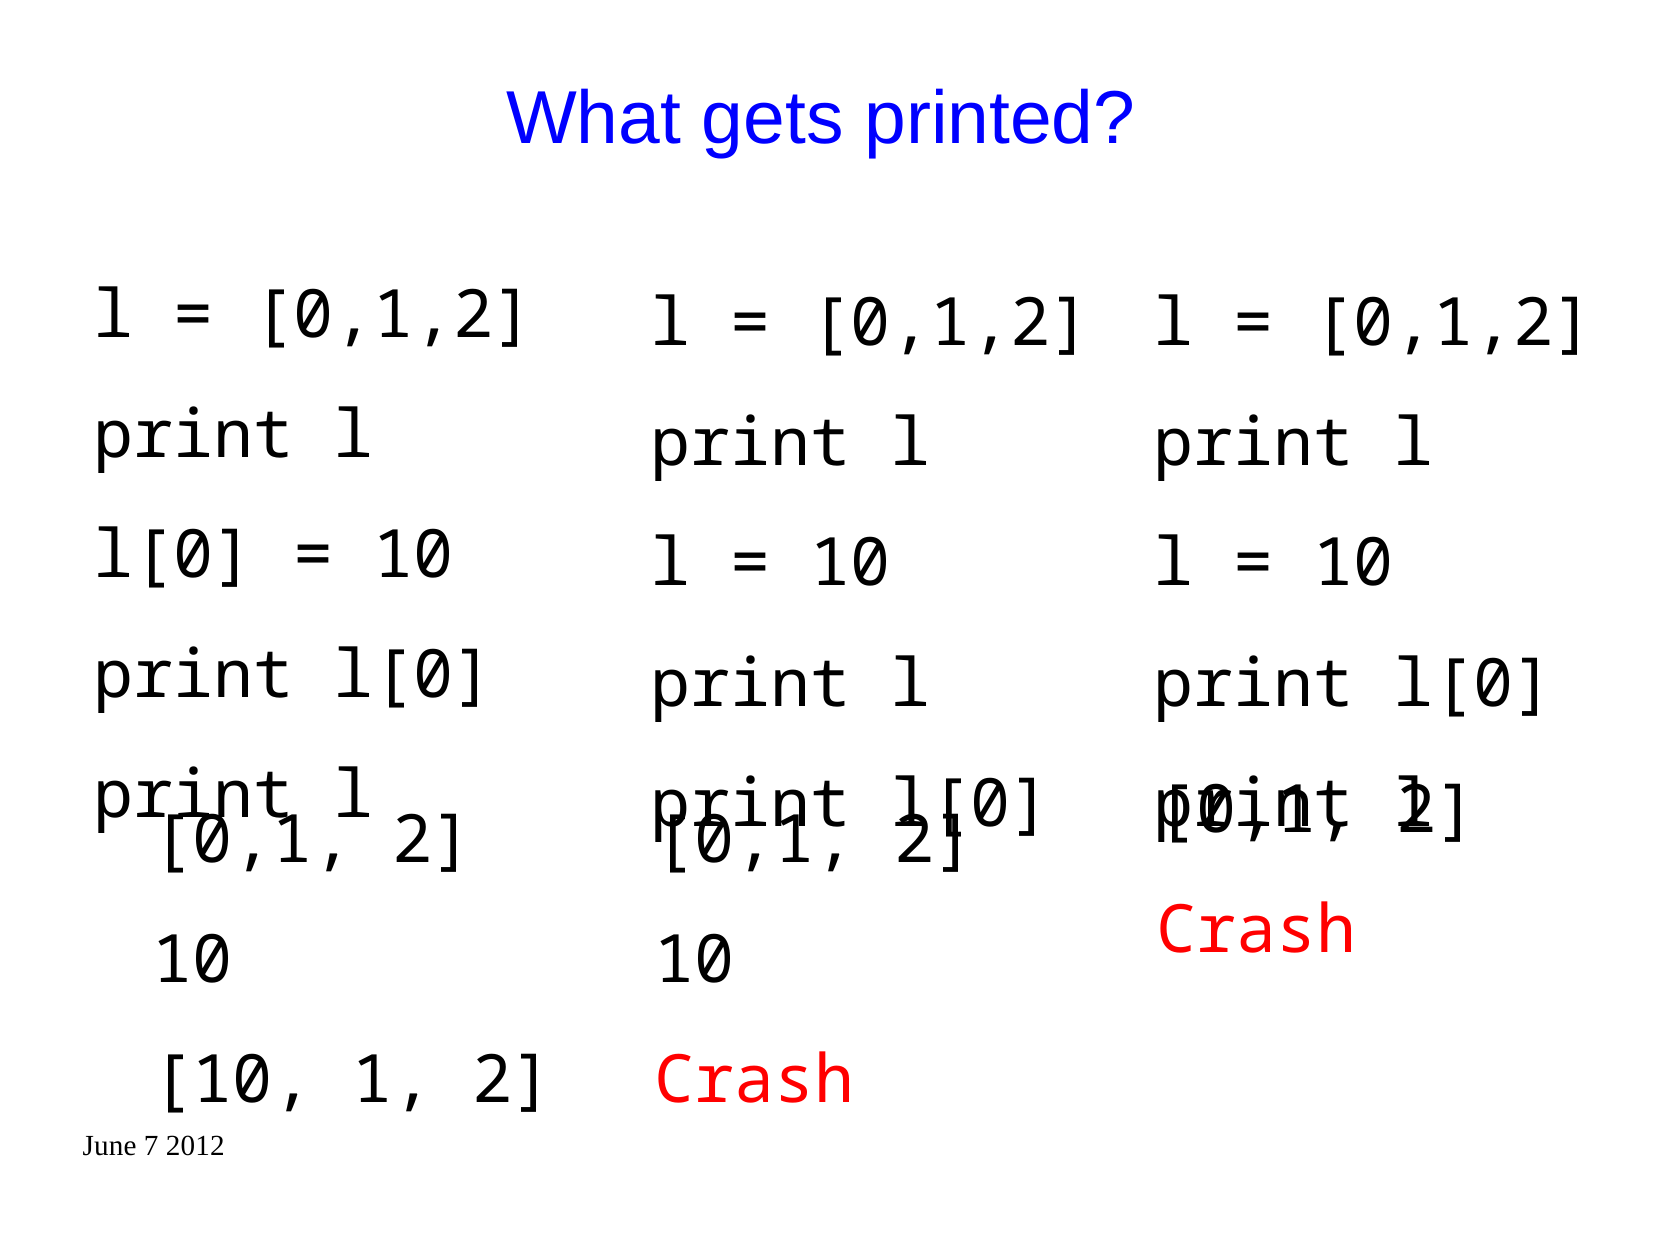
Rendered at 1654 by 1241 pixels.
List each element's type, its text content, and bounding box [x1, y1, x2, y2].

list l = [0,1,2] print l l = 10 print l[0] print l [1083, 274, 1625, 726]
list [0,1, 2] 10 Crash [583, 790, 1063, 1182]
title What gets printed? [76, 58, 1565, 178]
list l = [0,1,2] print l l = 10 print l print l[0] [579, 274, 1083, 726]
list l = [0,1,2] print l l[0] = 10 print l[0] print l [22, 265, 650, 718]
list [0,1, 2] Crash [1085, 761, 1565, 1152]
list [0,1, 2] 10 [10, 1, 2] [81, 790, 562, 1182]
